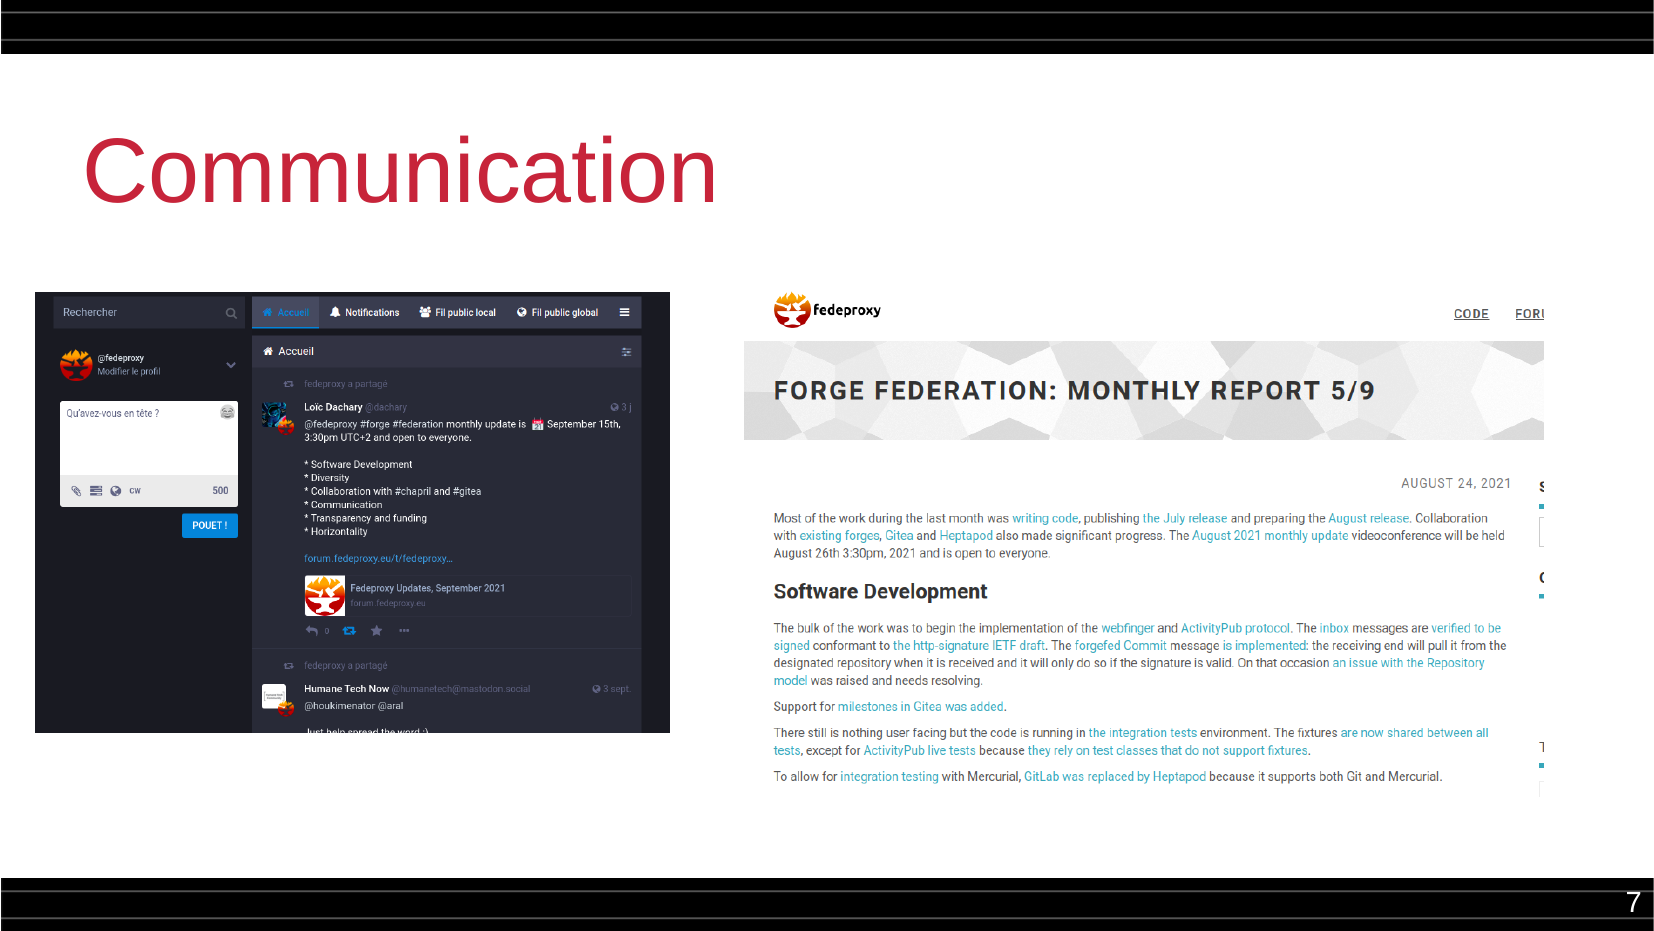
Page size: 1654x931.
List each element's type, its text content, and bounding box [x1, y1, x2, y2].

picture [35, 292, 670, 733]
title Communication [82, 92, 1571, 249]
picture [1, 0, 1654, 54]
picture [1, 878, 1654, 931]
picture [744, 283, 1544, 797]
